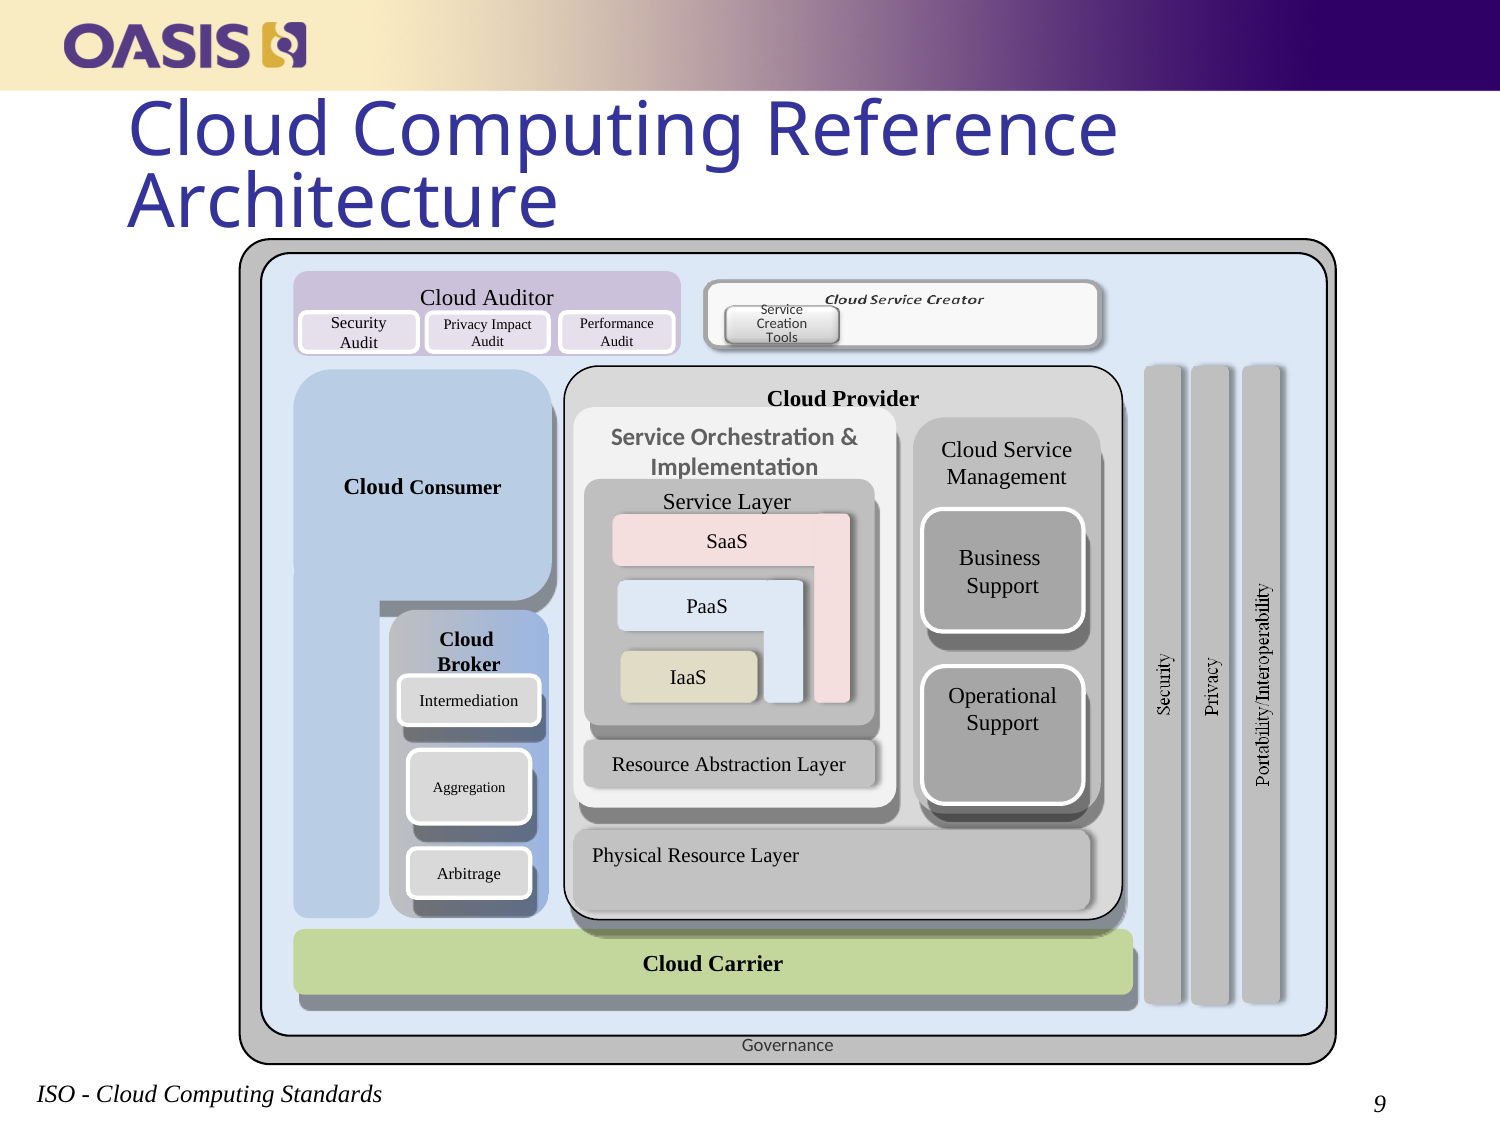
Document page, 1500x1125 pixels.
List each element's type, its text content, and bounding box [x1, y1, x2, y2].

text_box [261, 253, 1327, 1036]
text_box Intermediation [398, 675, 540, 725]
text_box SaaS [615, 516, 810, 563]
text_box Service Creation Tools [728, 308, 836, 342]
text_box IaaS [623, 653, 754, 700]
text_box Cloud Consumer [293, 369, 552, 601]
text_box Cloud Service Management [913, 417, 1101, 814]
text_box Resource Abstraction Layer [586, 742, 872, 785]
text_box Arbitrage [407, 848, 531, 898]
text_box Service Orchestration & Implementation [573, 407, 897, 808]
picture [0, 0, 1500, 1125]
title Cloud Computing Reference Architecture [112, 90, 1263, 250]
text_box PaaS [621, 582, 760, 629]
text_box Service Layer [648, 478, 807, 522]
text_box Cloud Provider [564, 366, 1123, 916]
text_box Performance Audit [560, 312, 674, 352]
text_box Governance [239, 239, 1336, 1065]
text_box Physical Resource Layer [577, 834, 1086, 907]
text_box Security Audit [300, 312, 418, 352]
text_box Operational Support [922, 666, 1084, 804]
text_box Aggregation [407, 749, 531, 824]
text_box Business Support [922, 508, 1084, 632]
text_box Cloud Broker [389, 609, 549, 919]
text_box Cloud Auditor [293, 271, 681, 356]
text_box Privacy Impact Audit [426, 312, 549, 352]
text_box Cloud Carrier [293, 928, 1134, 995]
